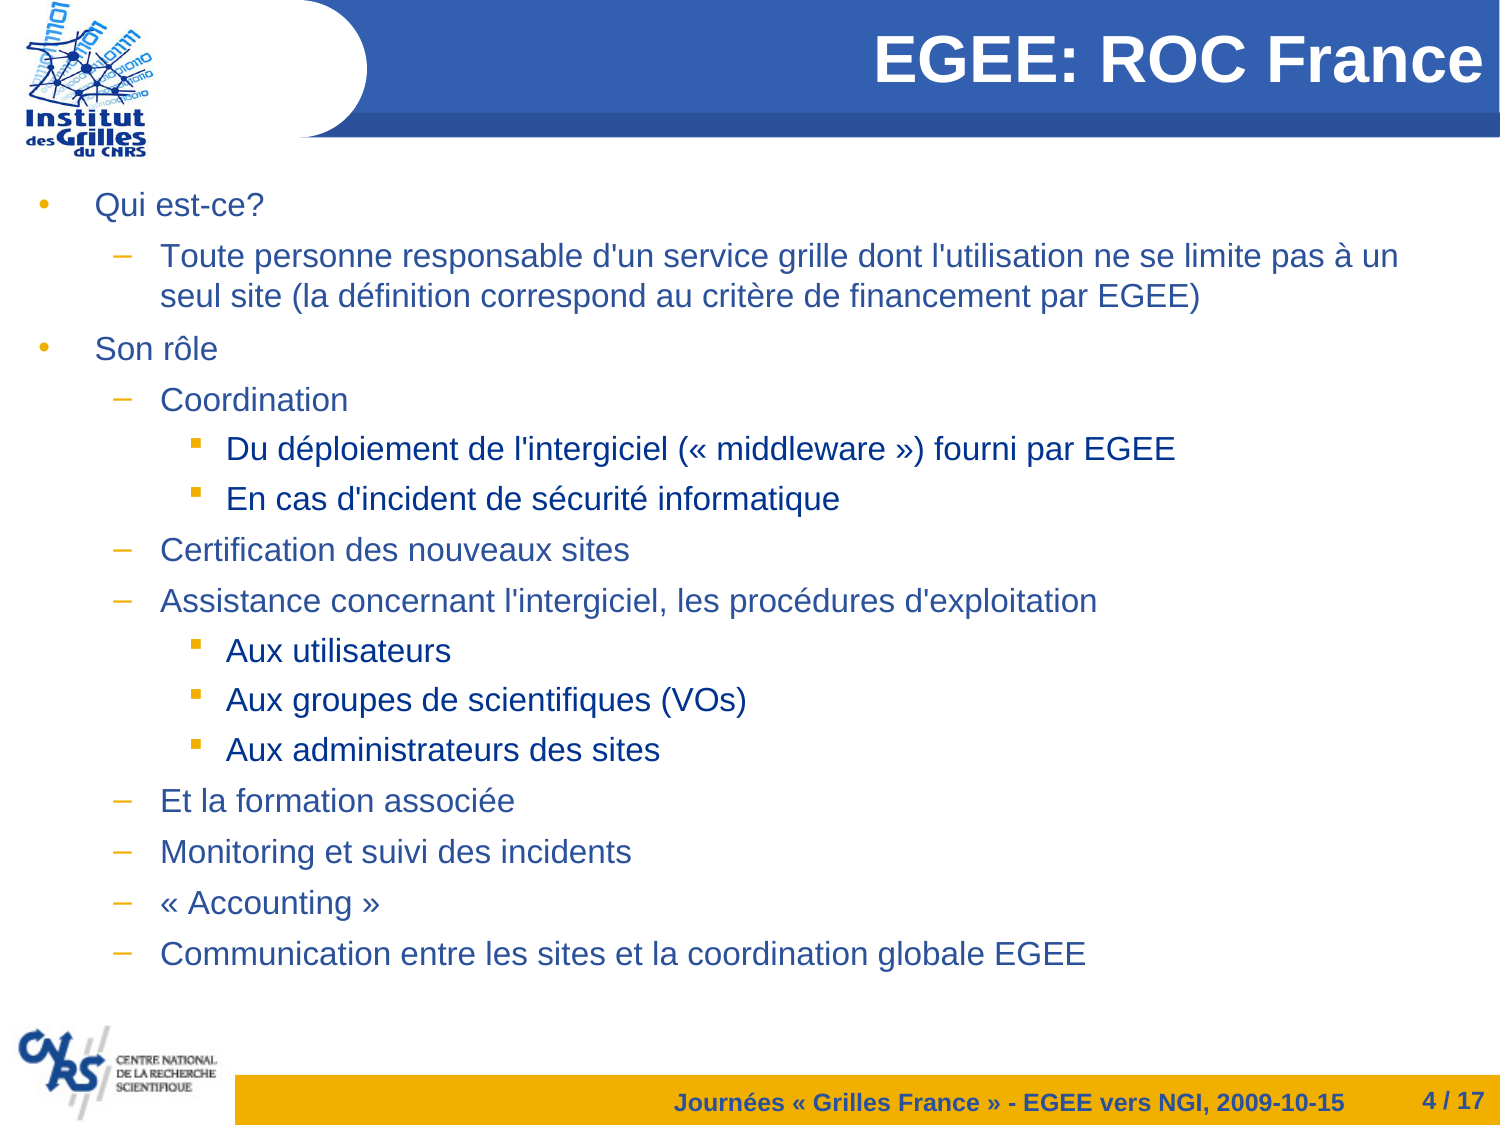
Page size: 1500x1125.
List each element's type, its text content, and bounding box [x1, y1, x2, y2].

text_box Journées « Grilles France » - EGEE vers NGI, 2009-10-15 [261, 1079, 1362, 1125]
list Qui est-ce? Toute personne responsable d'un service grille dont l'utilisation ne se limite pas à un seul site (la définition correspond au critère de financement par EGEE) Son rôle Coordination Du déploiement de l'intergiciel (« middleware ») fourni par EGEE En cas d'incident de sécurité informatique Certification des nouveaux sites Assistance concernant l'intergiciel, les procédures d'exploitation Aux utilisateurs Aux groupes de scientifiques (VOs) Aux administrateurs des sites Et la formation associée Monitoring et suivi des incidents « Accounting » Communication entre les sites et la coordination globale EGEE [23, 176, 1473, 1067]
picture [0, 1023, 235, 1125]
text_box <numéro> / 17 [1397, 1076, 1500, 1125]
picture [0, 0, 178, 159]
title EGEE: ROC France [395, 0, 1500, 113]
